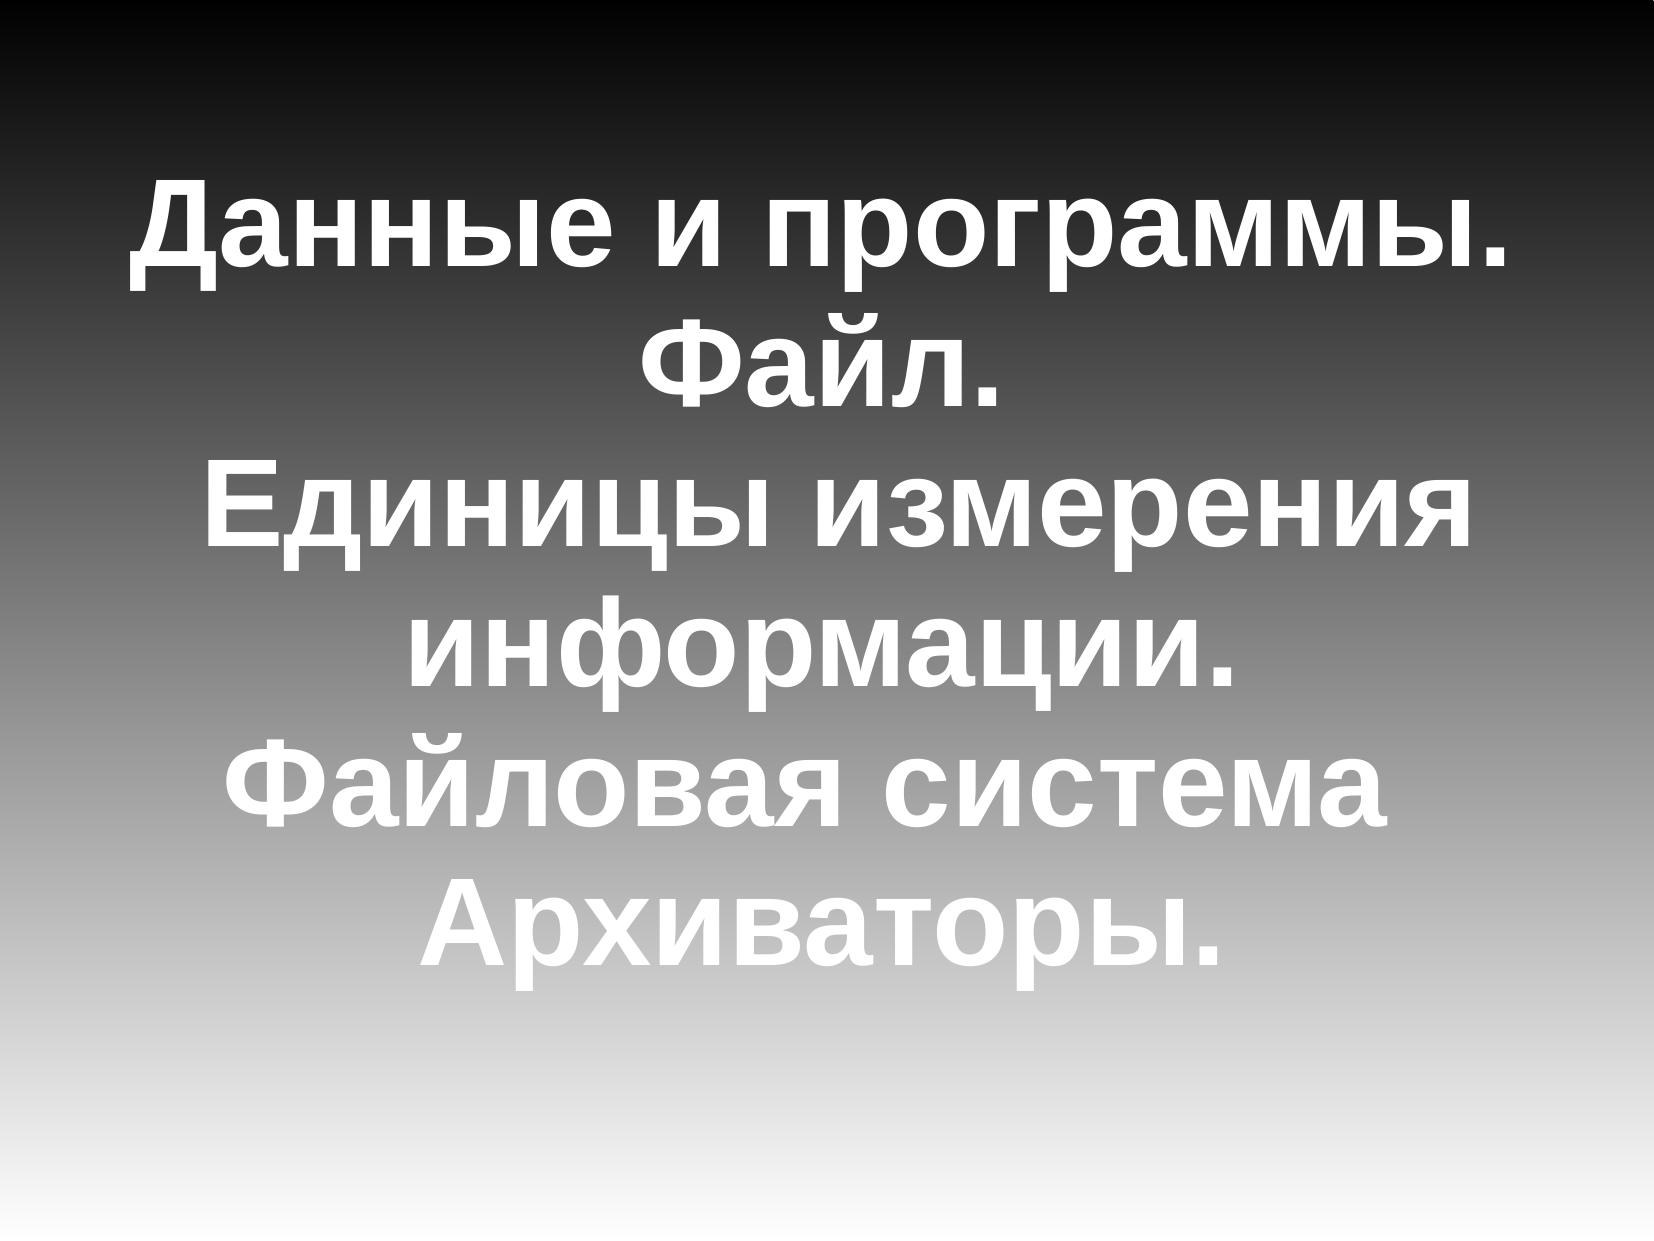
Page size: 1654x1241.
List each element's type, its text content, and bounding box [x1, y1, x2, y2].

subtitle Данные и программы. Файл. Единицы измерения информации. Файловая система Архиваторы. [94, 153, 1550, 993]
